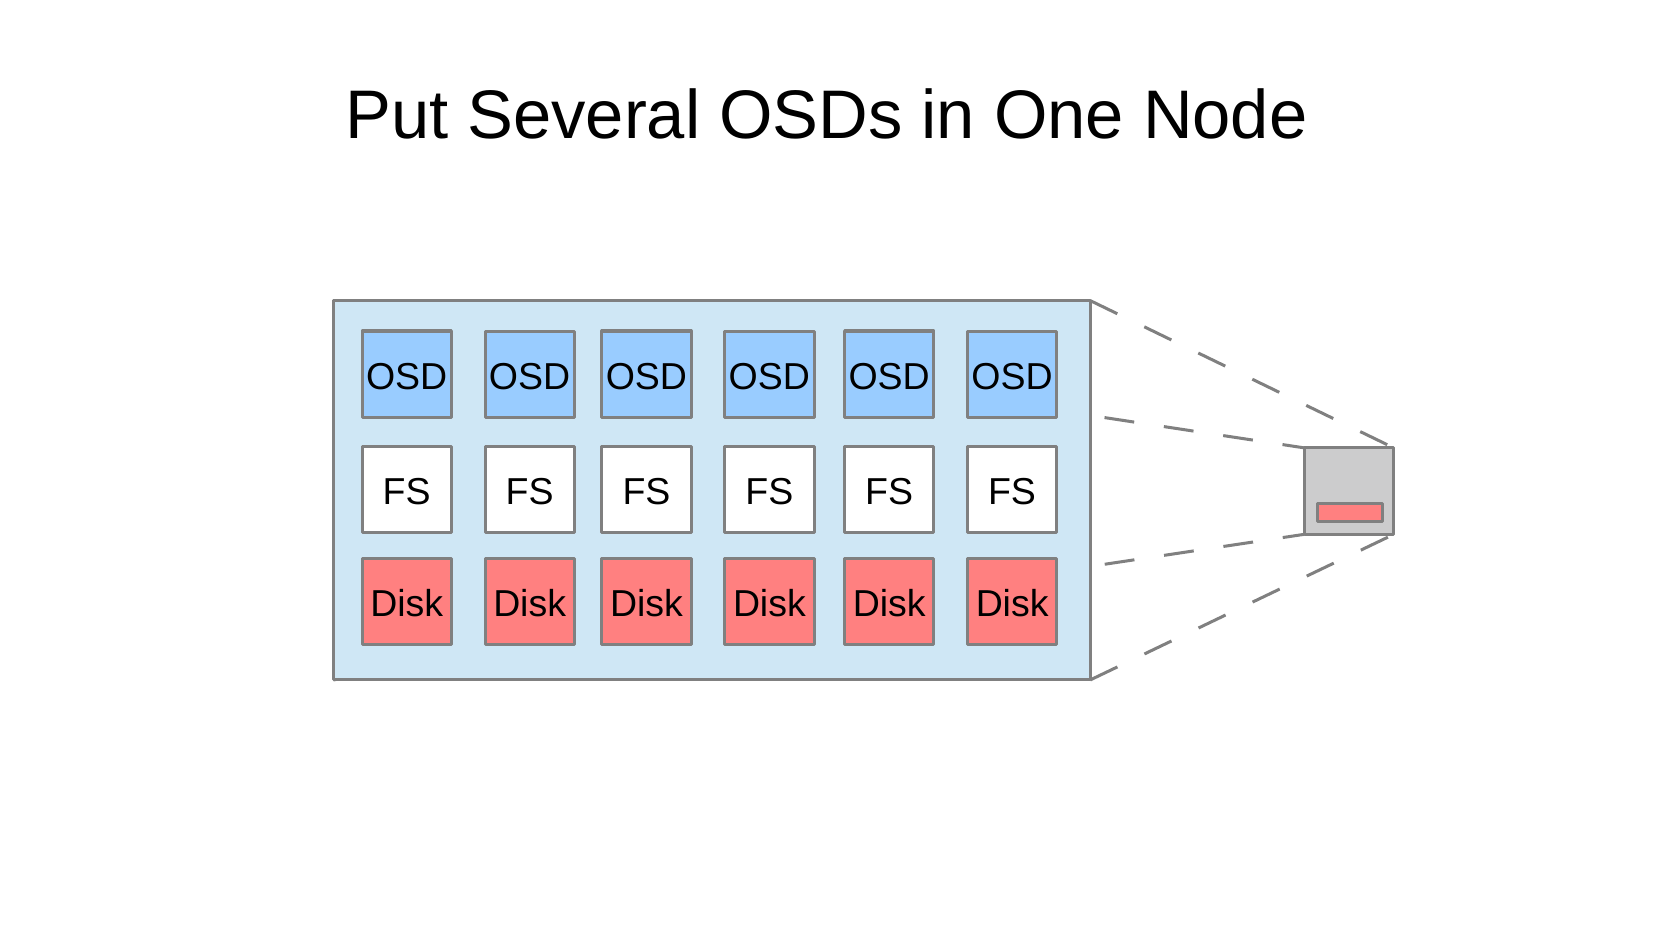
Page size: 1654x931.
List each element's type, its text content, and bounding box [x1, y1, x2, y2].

text_box FS [844, 446, 934, 533]
text_box OSD [844, 331, 934, 418]
text_box Disk [967, 558, 1057, 645]
text_box [333, 300, 1091, 680]
text_box FS [724, 446, 815, 533]
text_box FS [601, 446, 692, 533]
text_box OSD [724, 331, 815, 418]
text_box OSD [485, 331, 575, 418]
text_box OSD [601, 331, 692, 418]
text_box Disk [485, 558, 575, 645]
text_box Disk [601, 558, 692, 645]
text_box FS [362, 446, 452, 533]
text_box Disk [362, 558, 452, 645]
text_box OSD [362, 331, 452, 418]
text_box Disk [844, 558, 934, 645]
text_box OSD [967, 331, 1057, 418]
text_box FS [485, 446, 575, 533]
text_box [1304, 447, 1394, 535]
text_box FS [967, 446, 1057, 533]
text_box Disk [724, 558, 815, 645]
title Put Several OSDs in One Node [82, 37, 1571, 193]
